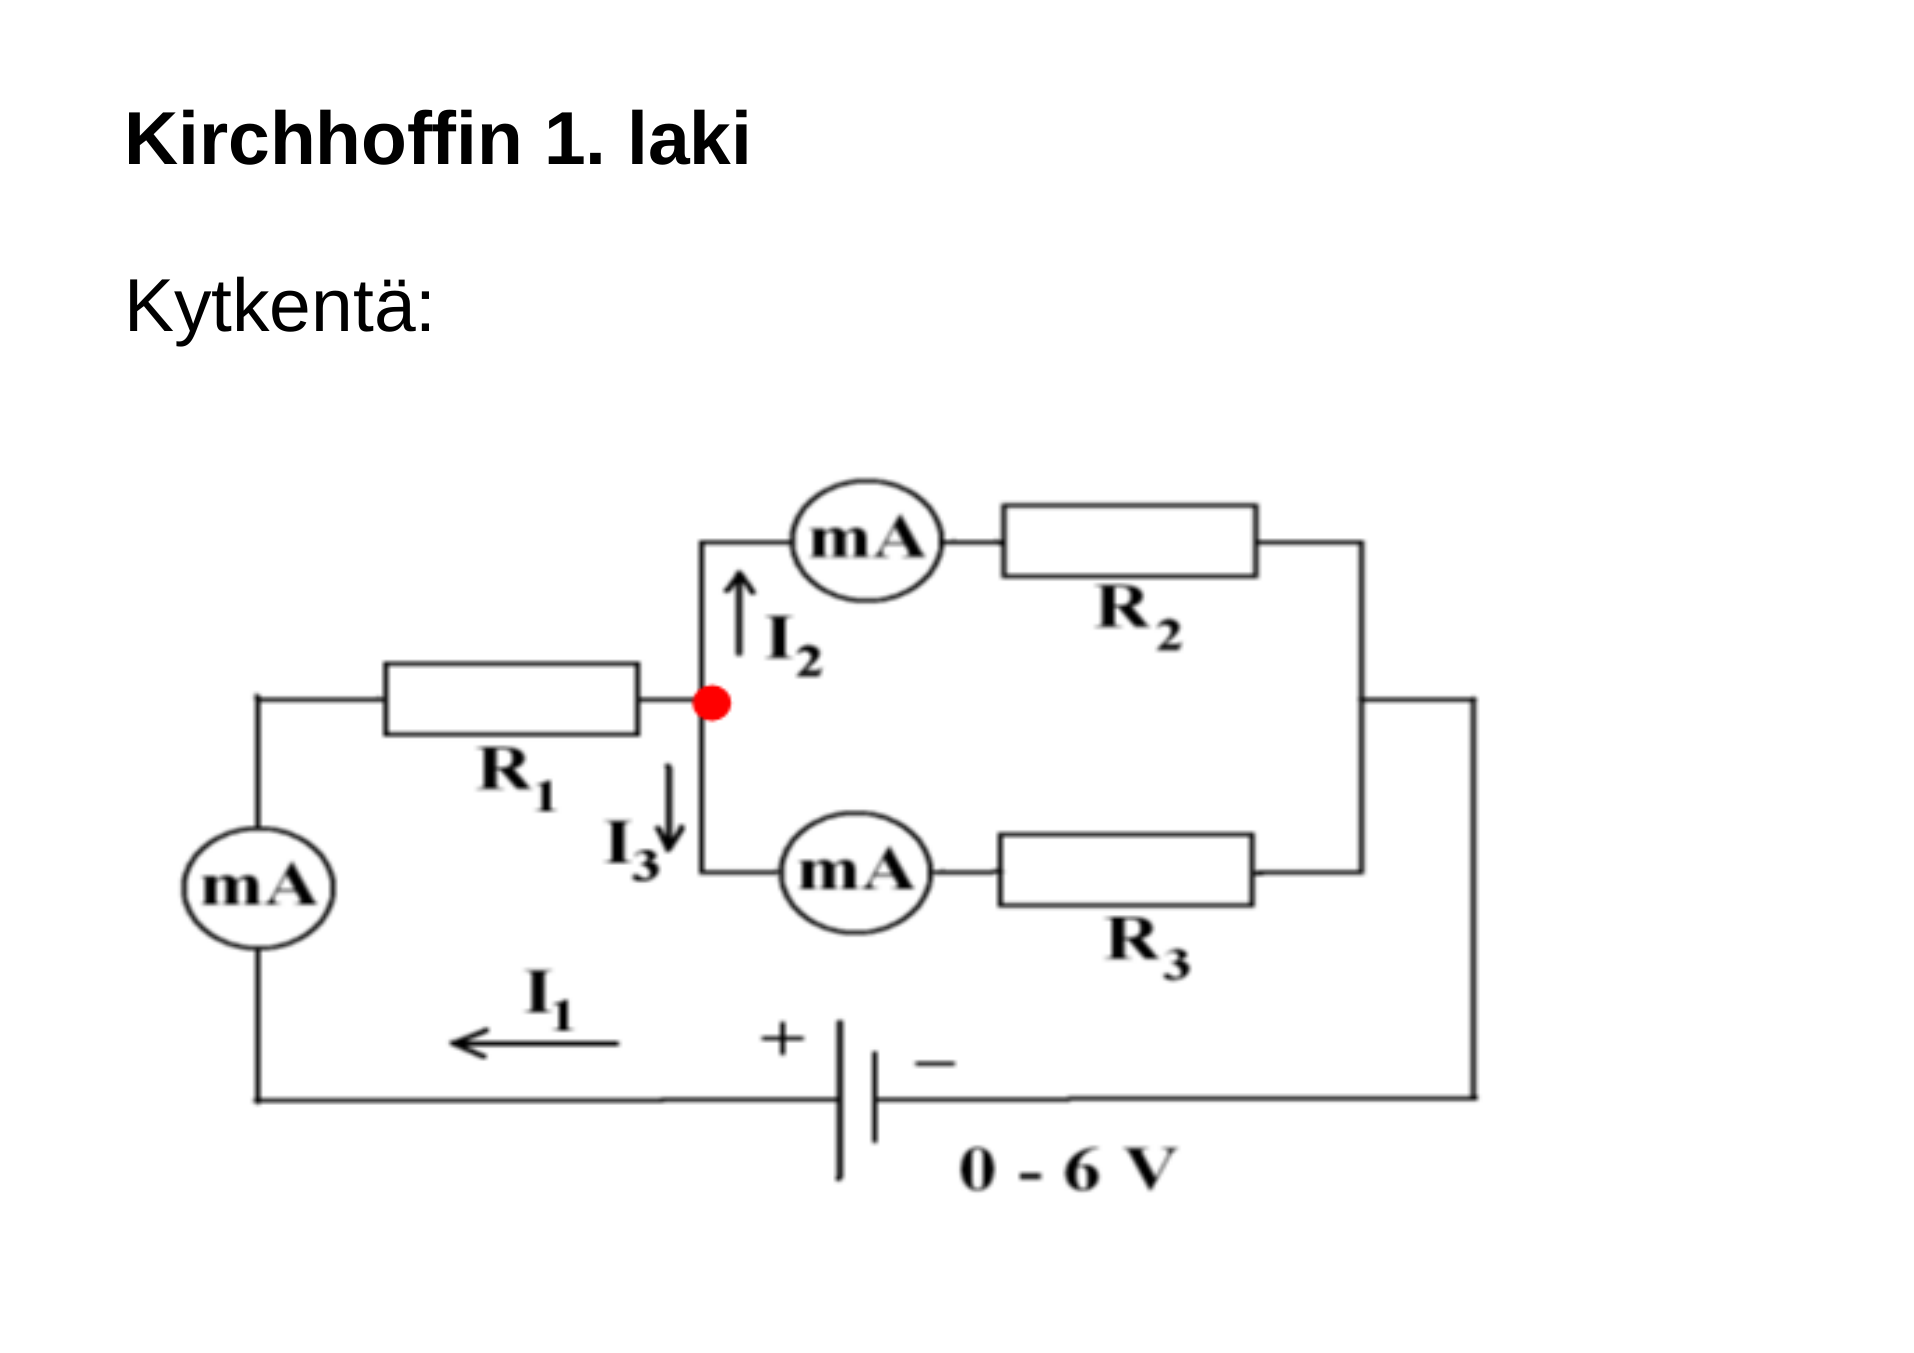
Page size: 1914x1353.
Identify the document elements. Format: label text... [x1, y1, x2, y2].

text_box Kirchhoffin 1. laki Kytkentä: [109, 90, 1613, 523]
picture [136, 399, 1587, 1252]
